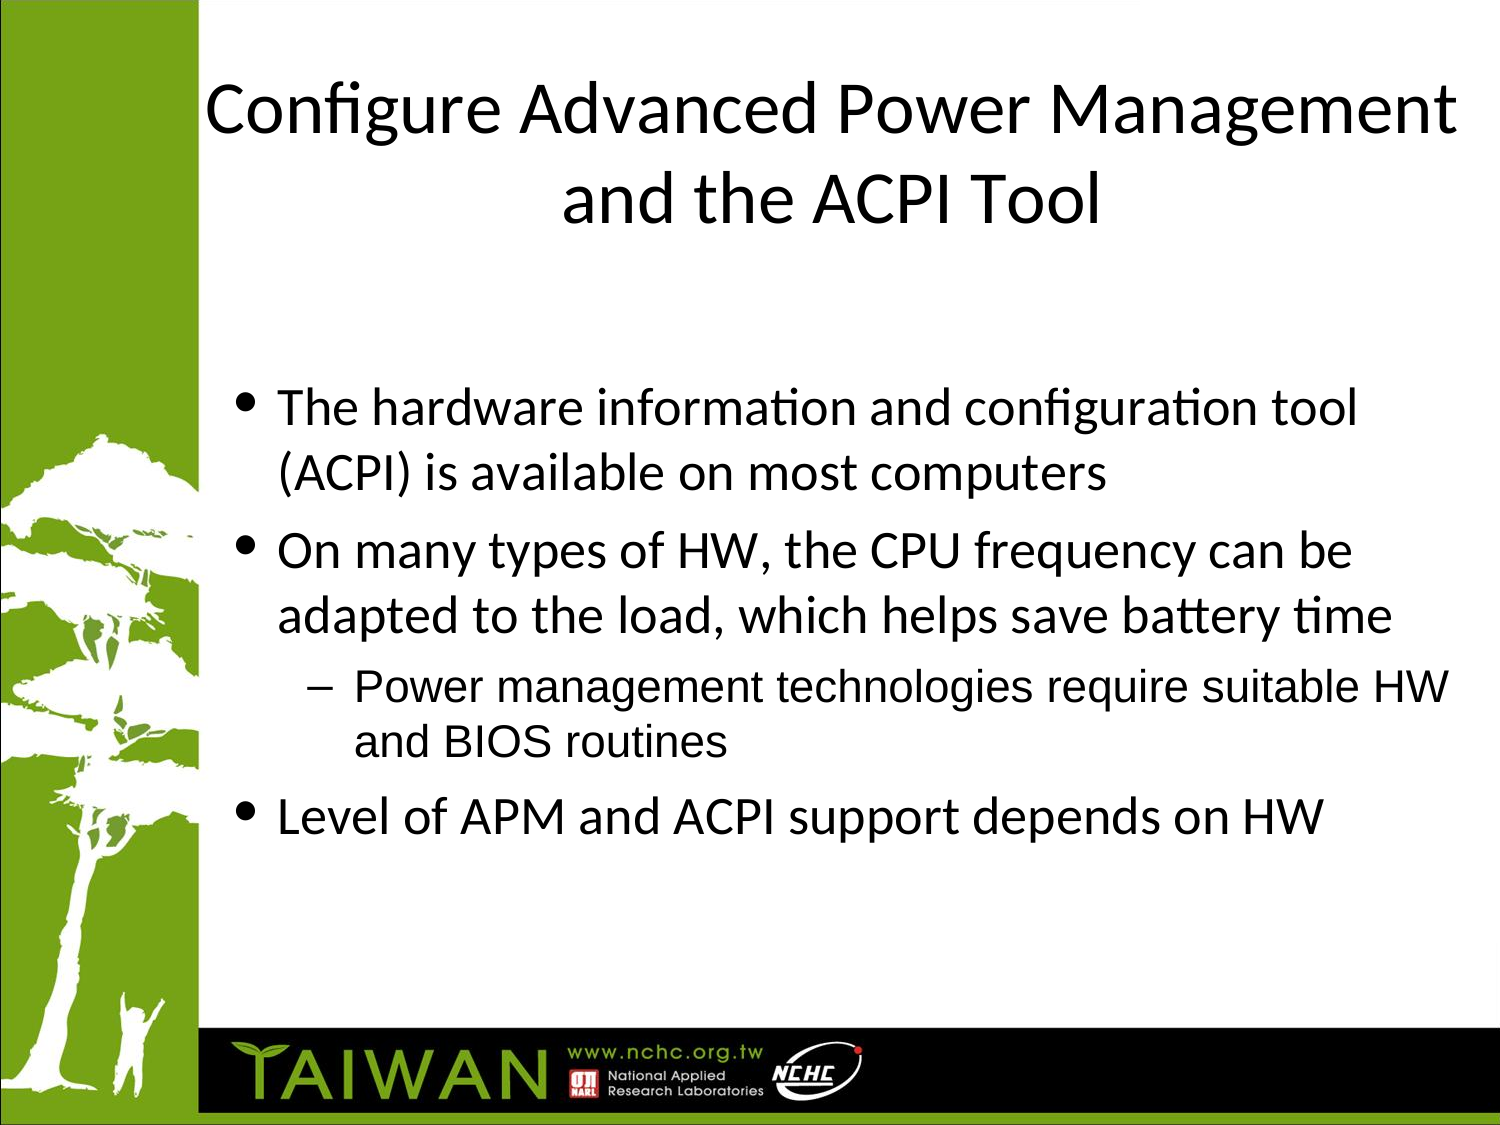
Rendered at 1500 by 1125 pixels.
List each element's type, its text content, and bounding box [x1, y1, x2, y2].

list The hardware information and configuration tool (ACPI) is available on most computers On many types of HW, the CPU frequency can be adapted to the load, which helps save battery time Power management technologies require suitable HW and BIOS routines Level of APM and ACPI support depends on HW [217, 363, 1500, 1022]
picture [0, 0, 1500, 1125]
title Configure Advanced Power Management and the ACPI Tool [170, 51, 1496, 247]
